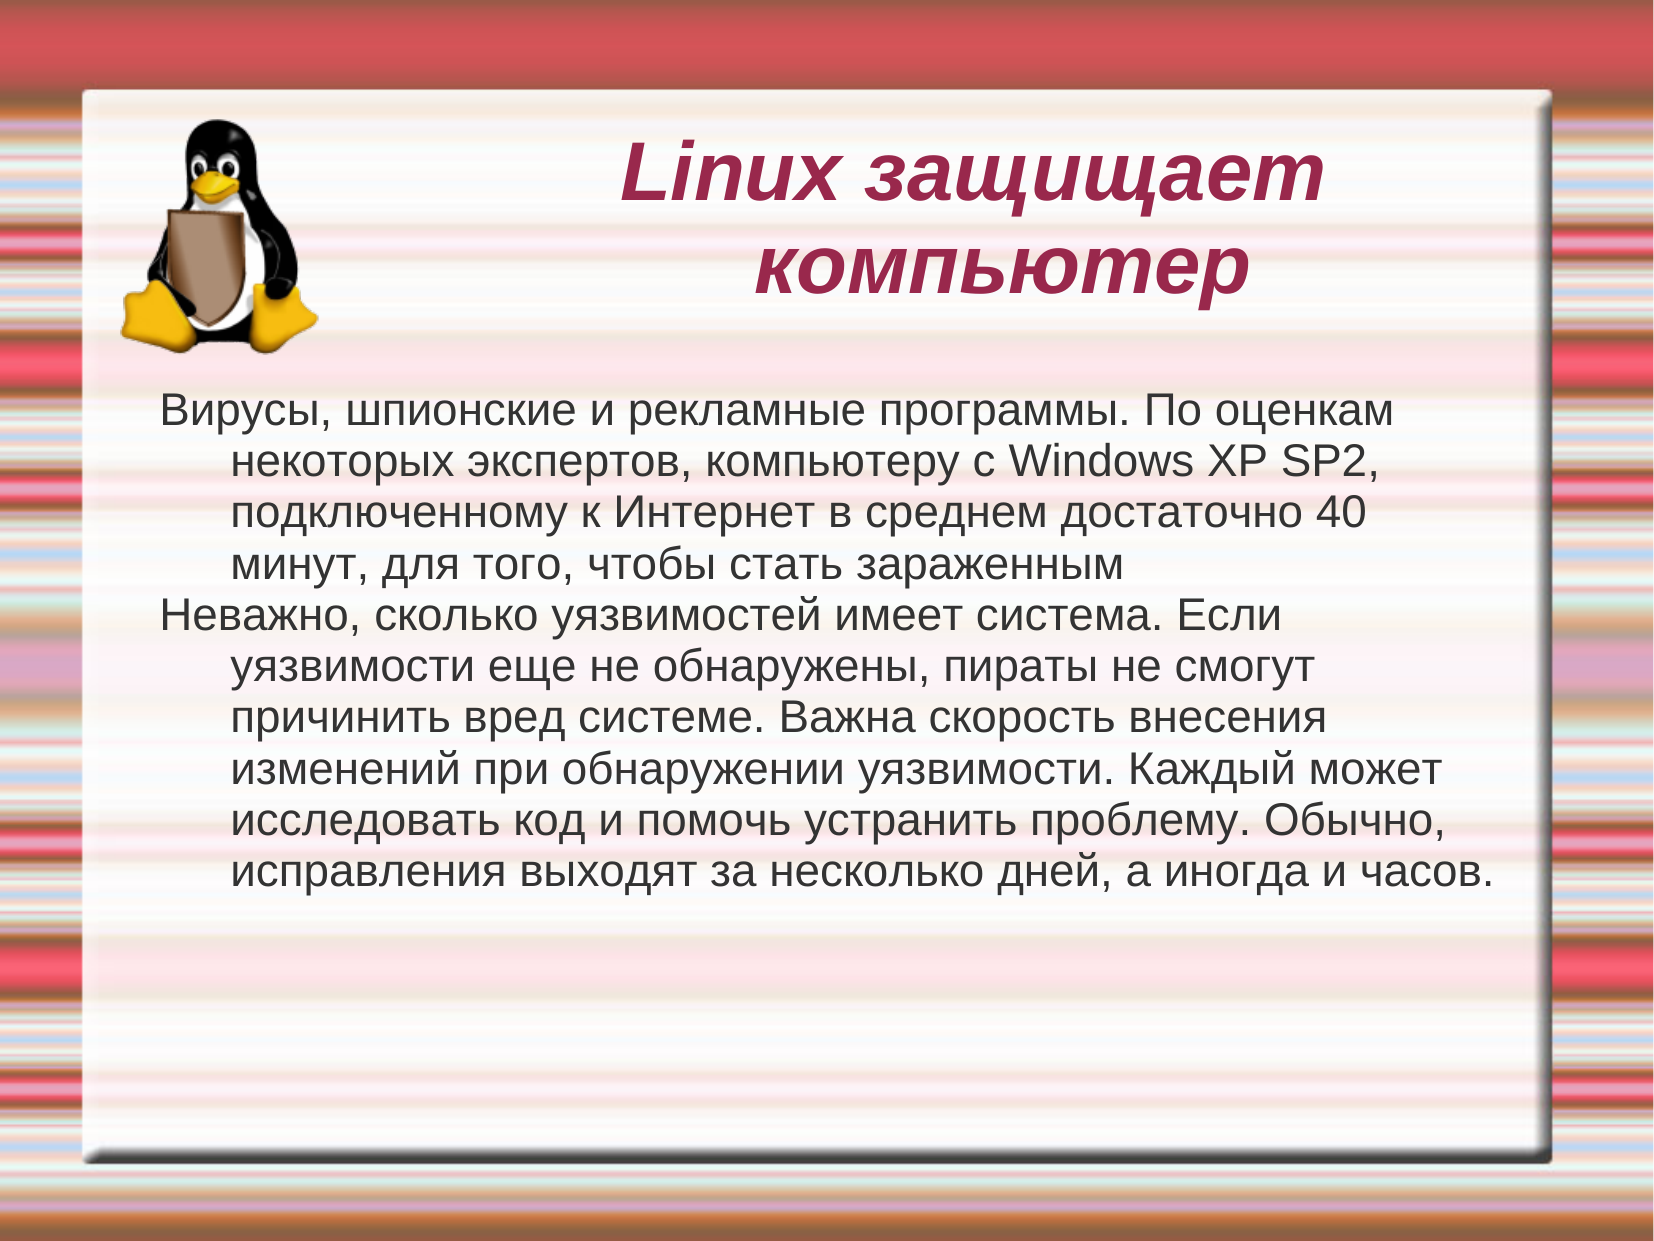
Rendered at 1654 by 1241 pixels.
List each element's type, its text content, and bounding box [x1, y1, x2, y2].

list Вирусы, шпионские и рекламные программы. По оценкам некоторых экспертов, компьютеру с Windows XP SP2, подключенному к Интернет в среднем достаточно 40 минут, для того, чтобы стать зараженным Неважно, сколько уязвимостей имеет система. Если уязвимости еще не обнаружены, пираты не смогут причинить вред системе. Важна скорость внесения изменений при обнаружении уязвимости. Каждый может исследовать код и помочь устранить проблему. Обычно, исправления выходят за несколько дней, а иногда и часов. [147, 383, 1517, 954]
picture [0, 0, 1654, 1241]
title Linux защищает компьютер [413, 111, 1534, 326]
